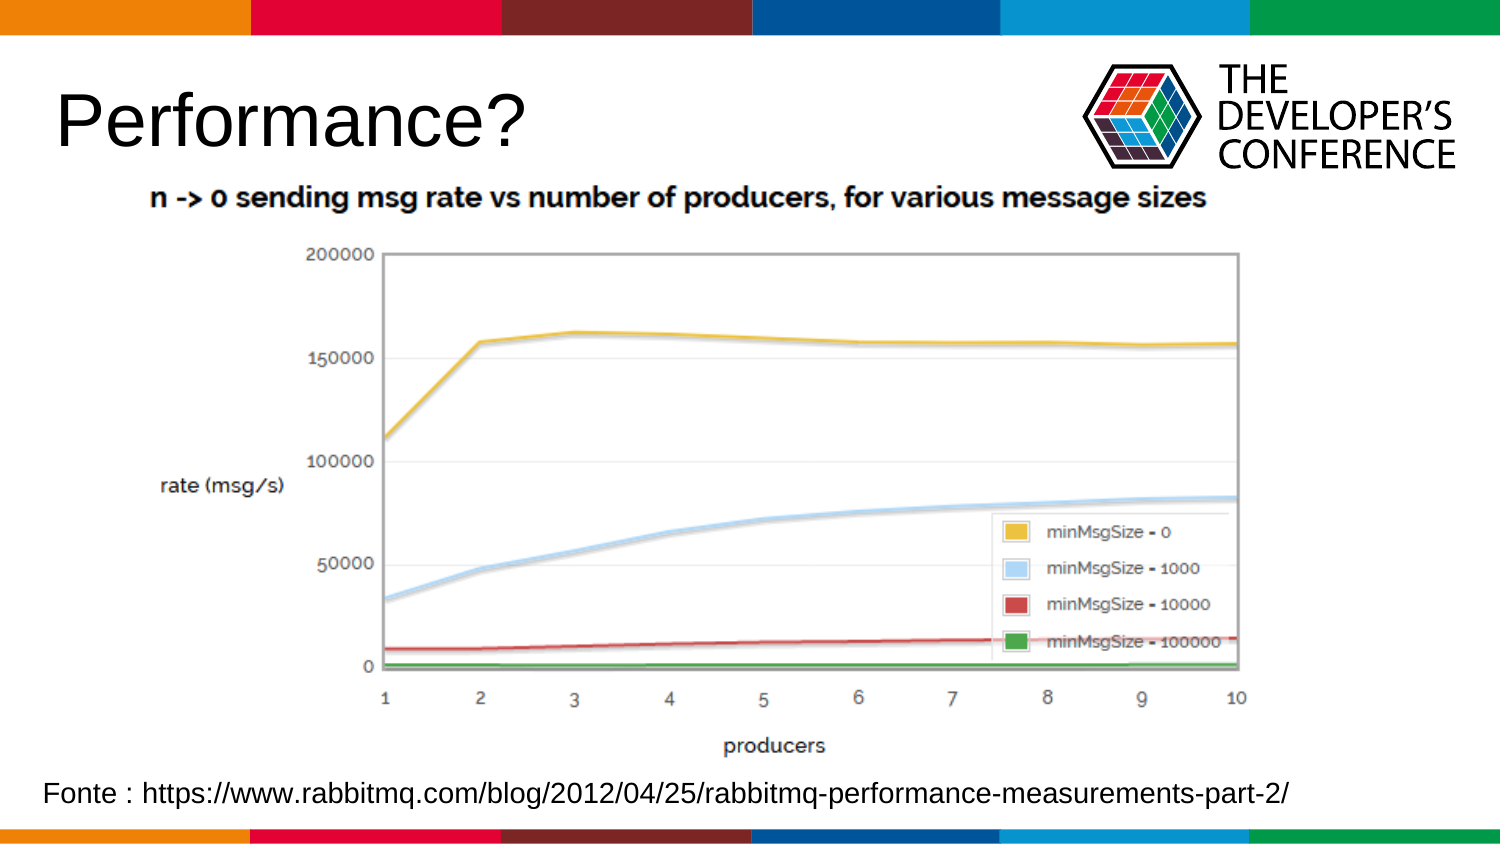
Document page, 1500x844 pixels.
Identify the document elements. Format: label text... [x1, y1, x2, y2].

picture [118, 173, 1500, 767]
title Performance? [41, 59, 975, 174]
text_box Fonte : https://www.rabbitmq.com/blog/2012/04/25/rabbitmq-performance-measurements-part-2/ [27, 766, 1307, 817]
